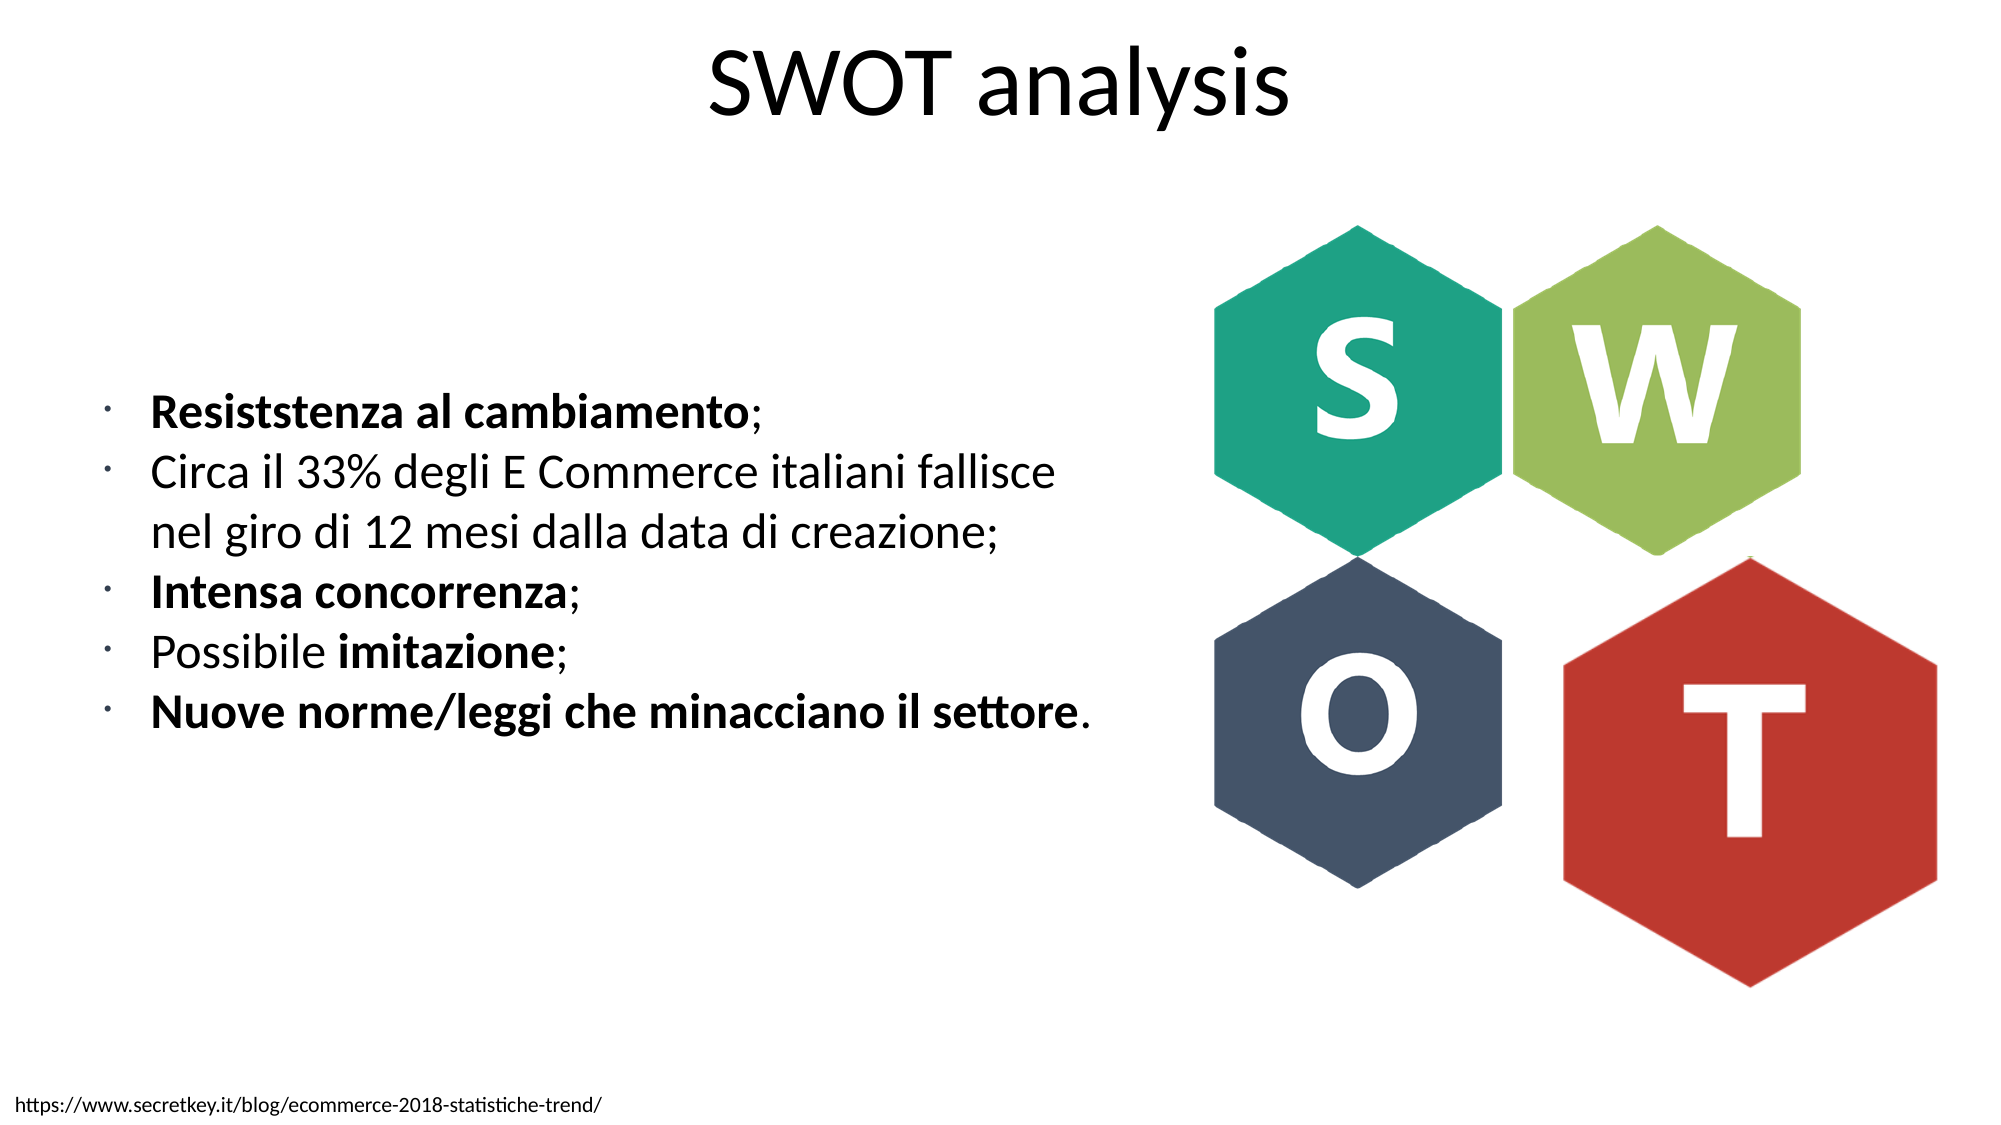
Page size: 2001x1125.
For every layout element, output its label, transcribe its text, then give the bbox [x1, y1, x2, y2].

text_box https://www.secretkey.it/blog/ecommerce-2018-statistiche-trend/ [0, 1083, 1000, 1125]
text_box Resiststenza al cambiamento; Circa il 33% degli E Commerce italiani fallisce nel giro di 12 mesi dalla data di creazione; Intensa concorrenza; Possibile imitazione; Nuove norme/leggi che minacciano il settore. [89, 371, 1139, 791]
text_box SWOT analysis [0, 0, 2000, 144]
picture [1193, 222, 1966, 991]
